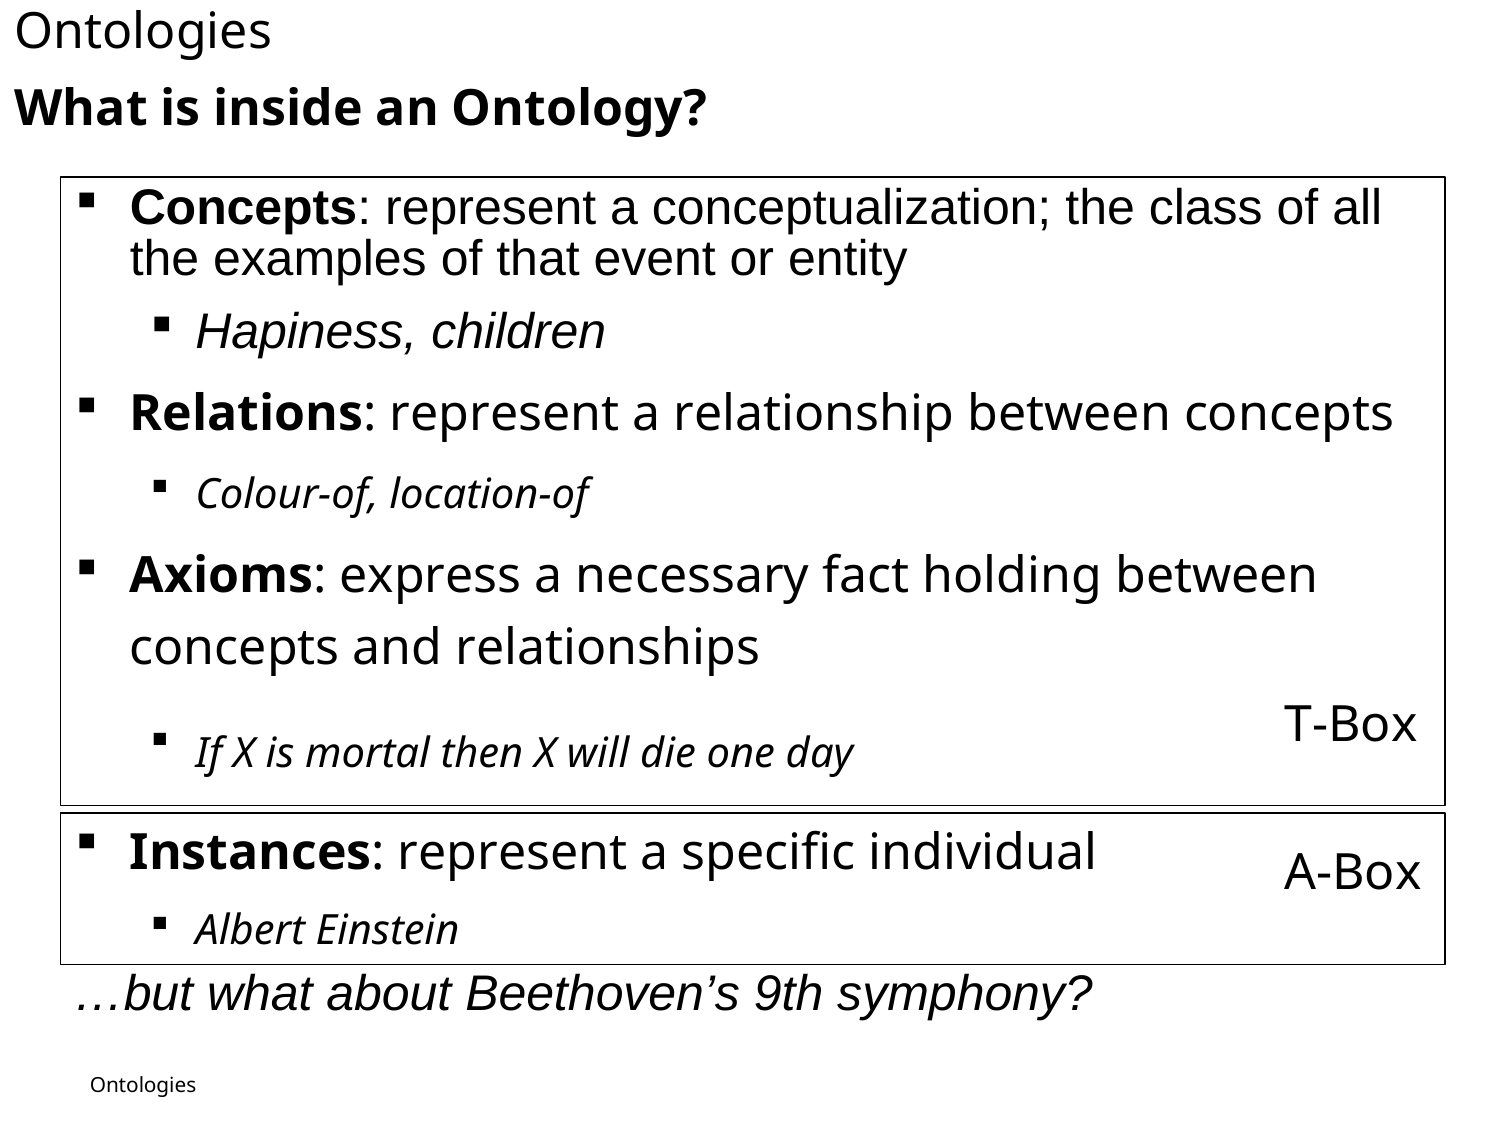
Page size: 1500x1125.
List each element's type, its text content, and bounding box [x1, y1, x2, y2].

text_box T-Box [1269, 679, 1433, 764]
text_box A-Box [1269, 826, 1437, 912]
list Concepts: represent a conceptualization; the class of all the examples of that event or entity Hapiness, children Relations: represent a relationship between concepts Colour-of, location-of Axioms: express a necessary fact holding between concepts and relationships If X is mortal then X will die one day [60, 177, 1446, 806]
title Ontologies What is inside an Ontology? [0, 0, 1400, 150]
text_box Instances: represent a specific individual Albert Einstein [60, 812, 1446, 965]
text_box …but what about Beethoven’s 9th symphony? [59, 944, 1109, 1029]
